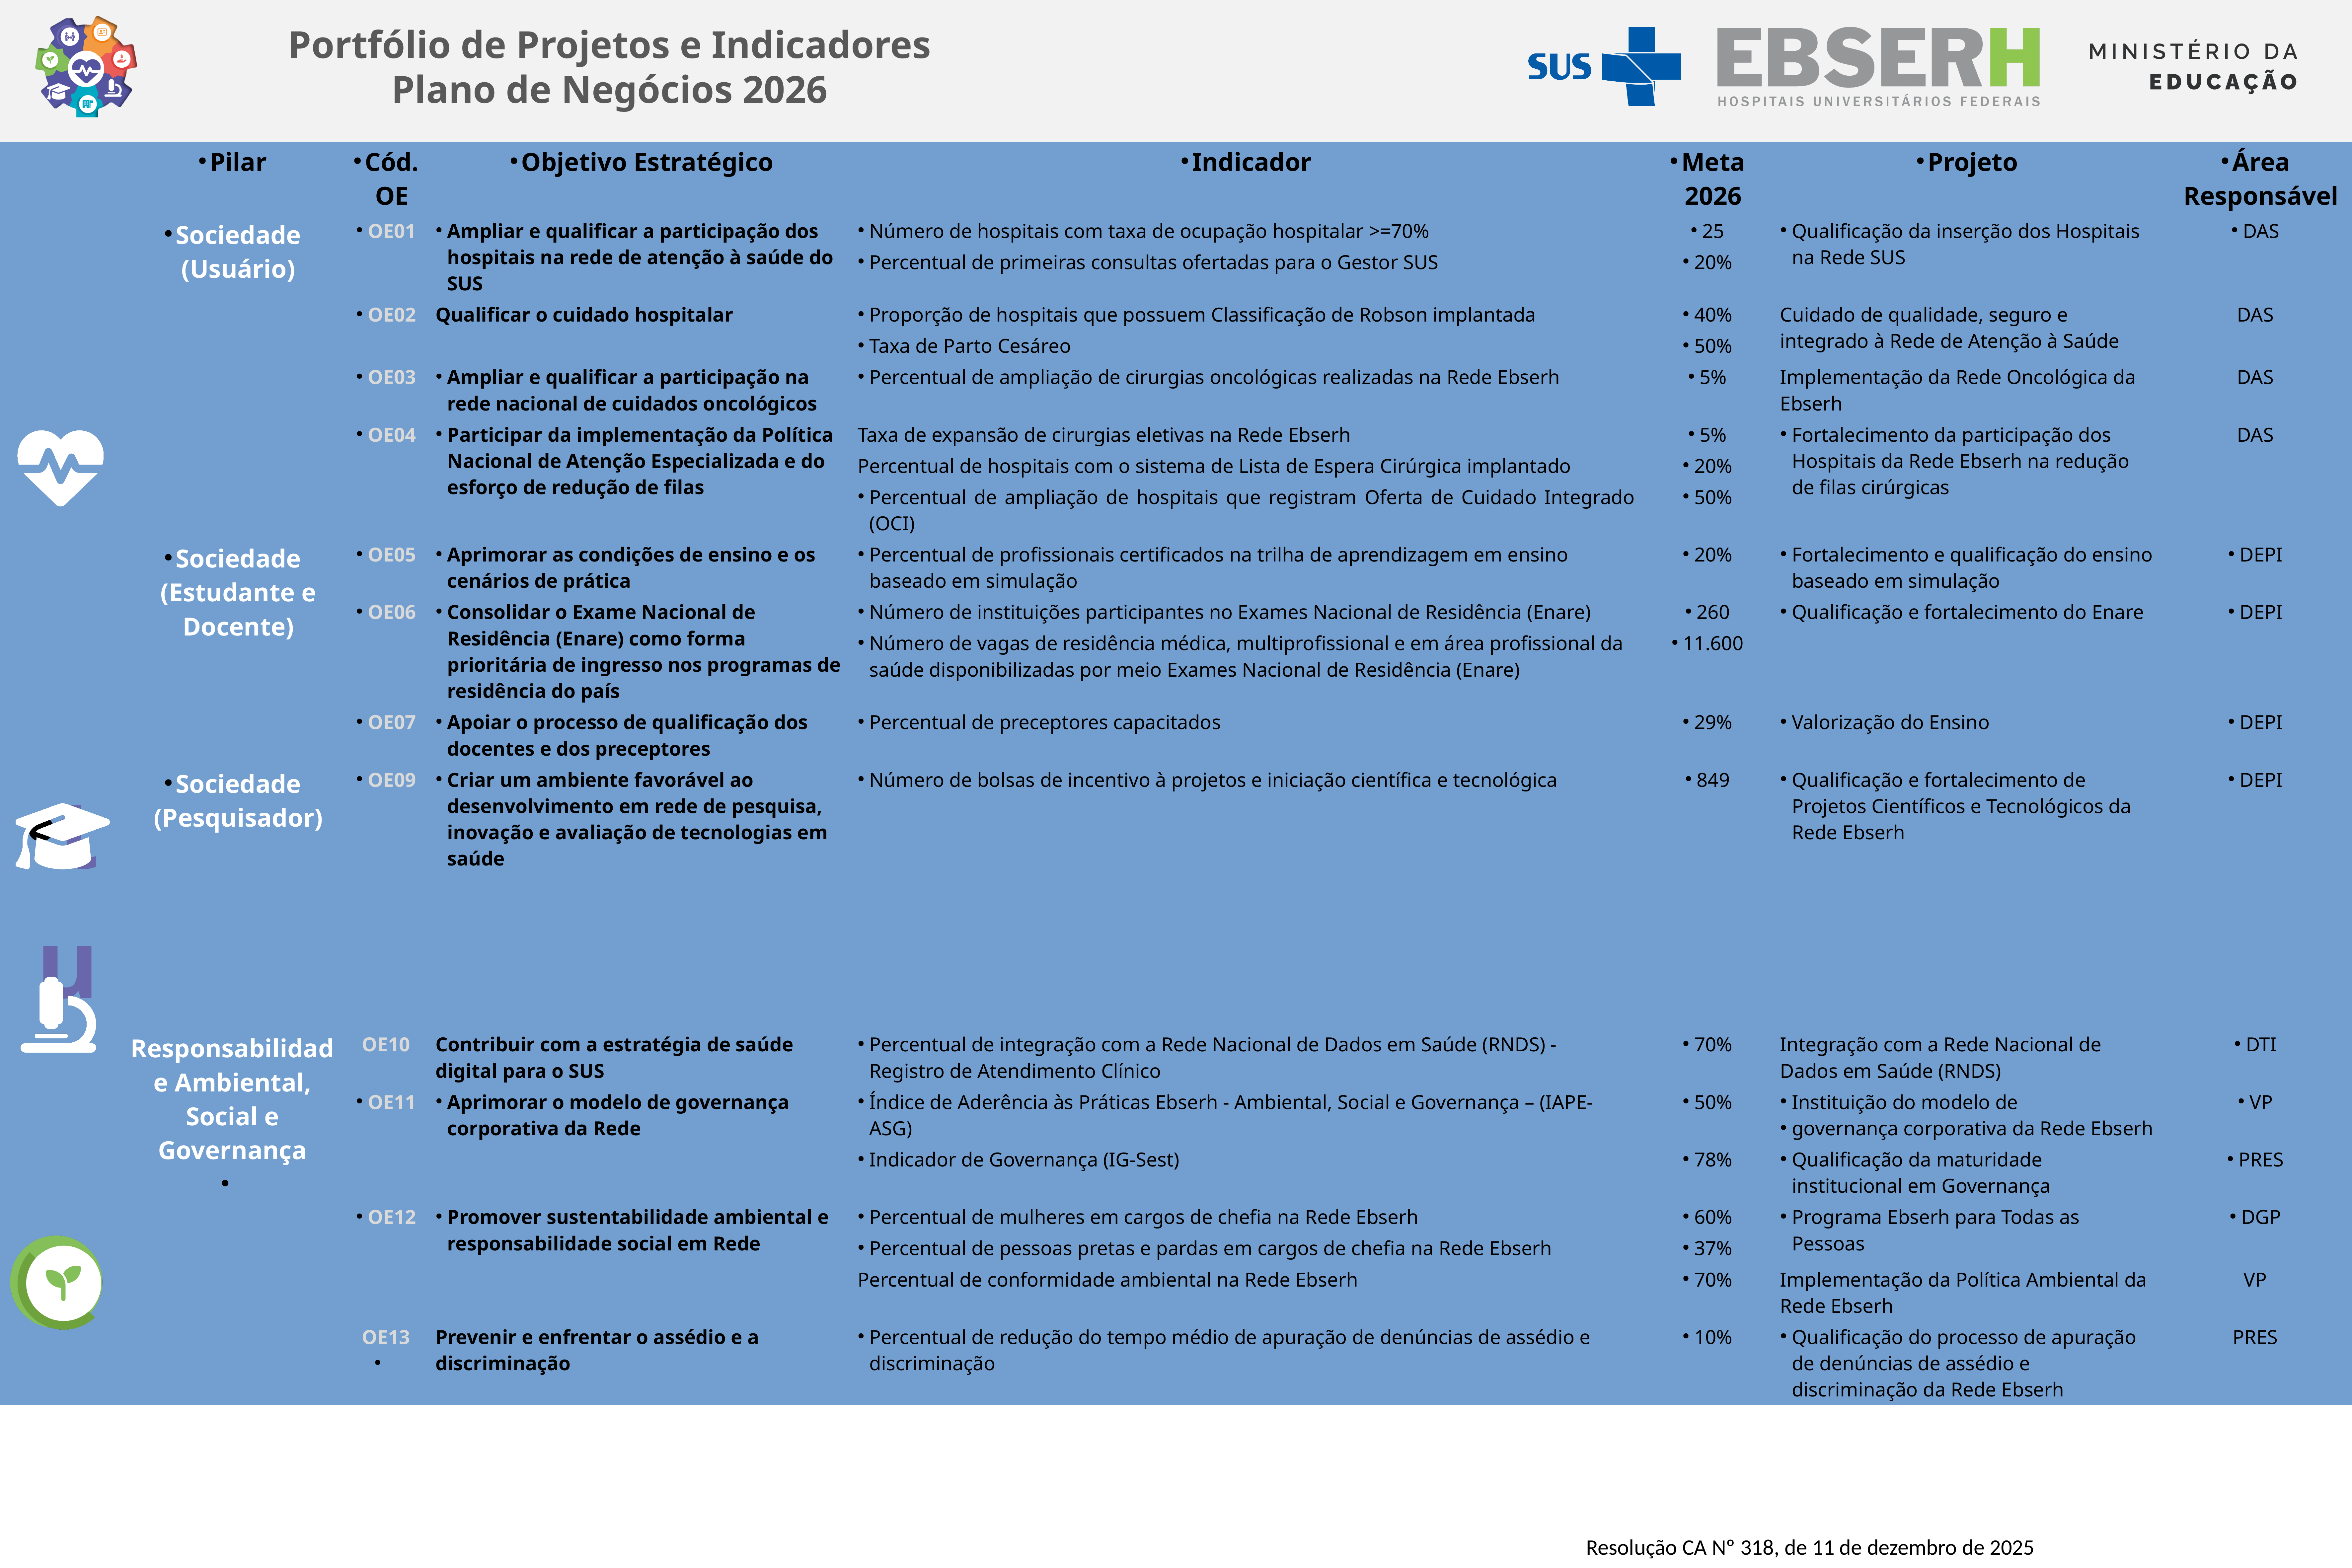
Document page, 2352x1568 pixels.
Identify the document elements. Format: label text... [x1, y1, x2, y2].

table_cell 5% [1640, 361, 1775, 418]
table_cell DAS [2159, 418, 2352, 539]
table_cell PRES [2159, 1144, 2352, 1201]
table_cell 70% [1640, 1263, 1775, 1321]
table_cell Número de instituições participantes no Exames Nacional de Residência (Enare) [853, 596, 1640, 627]
table_cell Cuidado de qualidade, seguro e integrado à Rede de Atenção à Saúde [1775, 299, 2159, 361]
table_cell 37% [1640, 1232, 1775, 1263]
table_cell OE06 [341, 596, 430, 706]
picture [5, 962, 111, 1067]
table_cell OE03 [341, 361, 430, 418]
table_cell Percentual de ampliação de cirurgias oncológicas realizadas na Rede Ebserh [853, 361, 1640, 418]
picture [1, 1227, 111, 1337]
table_cell Contribuir com a estratégia de saúde digital para o SUS [430, 1028, 853, 1086]
table_cell Fortalecimento da participação dos Hospitais da Rede Ebserh na redução de filas cirúrgicas [1775, 418, 2159, 539]
table_cell 50% [1640, 1086, 1775, 1144]
table_cell Participar da implementação da Política Nacional de Atenção Especializada e do esforço de redução de filas [430, 418, 853, 539]
table_cell 70% [1640, 1028, 1775, 1086]
table_cell Qualificação da maturidade institucional em Governança [1775, 1144, 2159, 1201]
table_cell Taxa de expansão de cirurgias eletivas na Rede Ebserh [853, 418, 1640, 450]
table_header Meta 2026 [1640, 142, 1775, 215]
table_cell Fortalecimento e qualificação do ensino baseado em simulação [1775, 539, 2159, 596]
table_cell 260 [1640, 596, 1775, 627]
table_cell PRES [2159, 1321, 2352, 1405]
table_cell Promover sustentabilidade ambiental e responsabilidade social em Rede [430, 1201, 853, 1321]
table_cell Percentual de redução do tempo médio de apuração de denúncias de assédio e discriminação [853, 1321, 1640, 1405]
table_cell DEPI [2159, 764, 2352, 1028]
table_cell 50% [1640, 481, 1775, 539]
table_cell Percentual de hospitais com o sistema de Lista de Espera Cirúrgica implantado [853, 450, 1640, 481]
table_cell OE10 [341, 1028, 430, 1086]
table_cell Sociedade (Pesquisador) [123, 764, 341, 1028]
table_header Pilar [123, 142, 341, 215]
table_cell DAS [2159, 215, 2352, 299]
table_cell Qualificação da inserção dos Hospitais na Rede SUS [1775, 215, 2159, 299]
table_cell Programa Ebserh para Todas as Pessoas [1775, 1201, 2159, 1263]
table_cell Índice de Aderência às Práticas Ebserh - Ambiental, Social e Governança – (IAPE-ASG) [853, 1086, 1640, 1144]
table_cell Percentual de pessoas pretas e pardas em cargos de chefia na Rede Ebserh [853, 1232, 1640, 1263]
table_cell VP [2159, 1263, 2352, 1321]
table_cell Instituição do modelo de governança corporativa da Rede Ebserh [1775, 1086, 2159, 1144]
table_header Área Responsável [2159, 142, 2352, 215]
table_cell Integração com a Rede Nacional de Dados em Saúde (RNDS) [1775, 1028, 2159, 1086]
table_cell Apoiar o processo de qualificação dos docentes e dos preceptores [430, 706, 853, 764]
table_cell Percentual de integração com a Rede Nacional de Dados em Saúde (RNDS) - Registro de Atendimento Clínico [853, 1028, 1640, 1086]
table_cell tu [0, 764, 123, 1028]
table_header Projeto [1775, 142, 2159, 215]
table_cell Número de hospitais com taxa de ocupação hospitalar >=70% [853, 215, 1640, 246]
table_cell OE12 [341, 1201, 430, 1321]
table_header Indicador [853, 142, 1640, 215]
table_cell DEPI [2159, 596, 2352, 706]
table_cell DGP [2159, 1201, 2352, 1263]
table_cell DAS [2159, 299, 2352, 361]
table_cell Proporção de hospitais que possuem Classificação de Robson implantada [853, 299, 1640, 330]
table_cell 25 [1640, 215, 1775, 246]
table_cell OE13 [341, 1321, 430, 1405]
table_cell 78% [1640, 1144, 1775, 1201]
table_header Cód. OE [341, 142, 430, 215]
table_cell Sociedade (Estudante e Docente) [123, 539, 341, 764]
table_cell Percentual de conformidade ambiental na Rede Ebserh [853, 1263, 1640, 1321]
table_cell 849 [1640, 764, 1775, 1028]
table_cell Qualificação e fortalecimento do Enare [1775, 596, 2159, 706]
text_box [0, 0, 2352, 142]
table_cell Sociedade (Usuário) [123, 215, 341, 539]
table_cell OE07 [341, 706, 430, 764]
picture [1528, 27, 1681, 106]
table_cell Percentual de primeiras consultas ofertadas para o Gestor SUS [853, 246, 1640, 299]
table_cell Implementação da Rede Oncológica da Ebserh [1775, 361, 2159, 418]
table_cell Responsabilidade Ambiental, Social e Governança [123, 1028, 341, 1405]
table_cell Percentual de profissionais certificados na trilha de aprendizagem em ensino baseado em simulação [853, 539, 1640, 596]
table_cell Ampliar e qualificar a participação na rede nacional de cuidados oncológicos [430, 361, 853, 418]
table_cell Número de vagas de residência médica, multiprofissional e em área profissional da saúde disponibilizadas por meio Exames Nacional de Residência (Enare) [853, 627, 1640, 706]
table_cell Qualificação e fortalecimento de Projetos Científicos e Tecnológicos da Rede Ebserh [1775, 764, 2159, 1028]
table_cell Aprimorar as condições de ensino e os cenários de prática [430, 539, 853, 596]
table_cell DEPI [2159, 539, 2352, 596]
table_header Objetivo Estratégico [430, 142, 853, 215]
picture [0, 406, 120, 530]
table_cell Prevenir e enfrentar o assédio e a discriminação [430, 1321, 853, 1405]
table_cell Percentual de preceptores capacitados [853, 706, 1640, 764]
table_cell Aprimorar o modelo de governança corporativa da Rede [430, 1086, 853, 1201]
table_cell 20% [1640, 450, 1775, 481]
table_cell Valorização do Ensino [1775, 706, 2159, 764]
table_cell Qualificar o cuidado hospitalar [430, 299, 853, 361]
table_cell OE01 [341, 215, 430, 299]
table_cell DAS [2159, 361, 2352, 418]
table_cell [0, 215, 123, 539]
table_cell Consolidar o Exame Nacional de Residência (Enare) como forma prioritária de ingresso nos programas de residência do país [430, 596, 853, 706]
picture [10, 783, 115, 889]
table_cell VP [2159, 1086, 2352, 1144]
table_cell 5% [1640, 418, 1775, 450]
table_cell Taxa de Parto Cesáreo [853, 330, 1640, 361]
table_cell DTI [2159, 1028, 2352, 1086]
table_cell Percentual de mulheres em cargos de chefia na Rede Ebserh [853, 1201, 1640, 1232]
table_cell OE04 [341, 418, 430, 539]
table_cell OE11 [341, 1086, 430, 1201]
table_cell 20% [1640, 539, 1775, 596]
text_box Resolução CA Nº 318, de 11 de dezembro de 2025 [1581, 1530, 2349, 1562]
table_cell Indicador de Governança (IG-Sest) [853, 1144, 1640, 1201]
table_header [0, 142, 123, 215]
table_cell OE05 [341, 539, 430, 596]
table_cell Implementação da Política Ambiental da Rede Ebserh [1775, 1263, 2159, 1321]
table_cell [0, 539, 123, 764]
table_cell [0, 1028, 123, 1405]
table_cell Criar um ambiente favorável ao desenvolvimento em rede de pesquisa, inovação e avaliação de tecnologias em saúde [430, 764, 853, 1028]
table_cell 50% [1640, 330, 1775, 361]
table_cell 20% [1640, 246, 1775, 299]
table_cell 60% [1640, 1201, 1775, 1232]
table_cell 10% [1640, 1321, 1775, 1405]
table_cell DEPI [2159, 706, 2352, 764]
picture [33, 9, 138, 121]
table_cell Ampliar e qualificar a participação dos hospitais na rede de atenção à saúde do SUS [430, 215, 853, 299]
table_cell Percentual de ampliação de hospitais que registram Oferta de Cuidado Integrado (OCI) [853, 481, 1640, 539]
table_cell Qualificação do processo de apuração de denúncias de assédio e discriminação da Rede Ebserh ​ [1775, 1321, 2159, 1405]
table_cell 29% [1640, 706, 1775, 764]
text_box Portfólio de Projetos e Indicadores Plano de Negócios 2026 [138, 9, 1176, 74]
table_cell OE02 [341, 299, 430, 361]
picture [1717, 27, 2297, 106]
table_cell Número de bolsas de incentivo à projetos e iniciação científica e tecnológica [853, 764, 1640, 1028]
table_cell 11.600 [1640, 627, 1775, 706]
table_cell 40% [1640, 299, 1775, 330]
table_cell OE09 [341, 764, 430, 1028]
